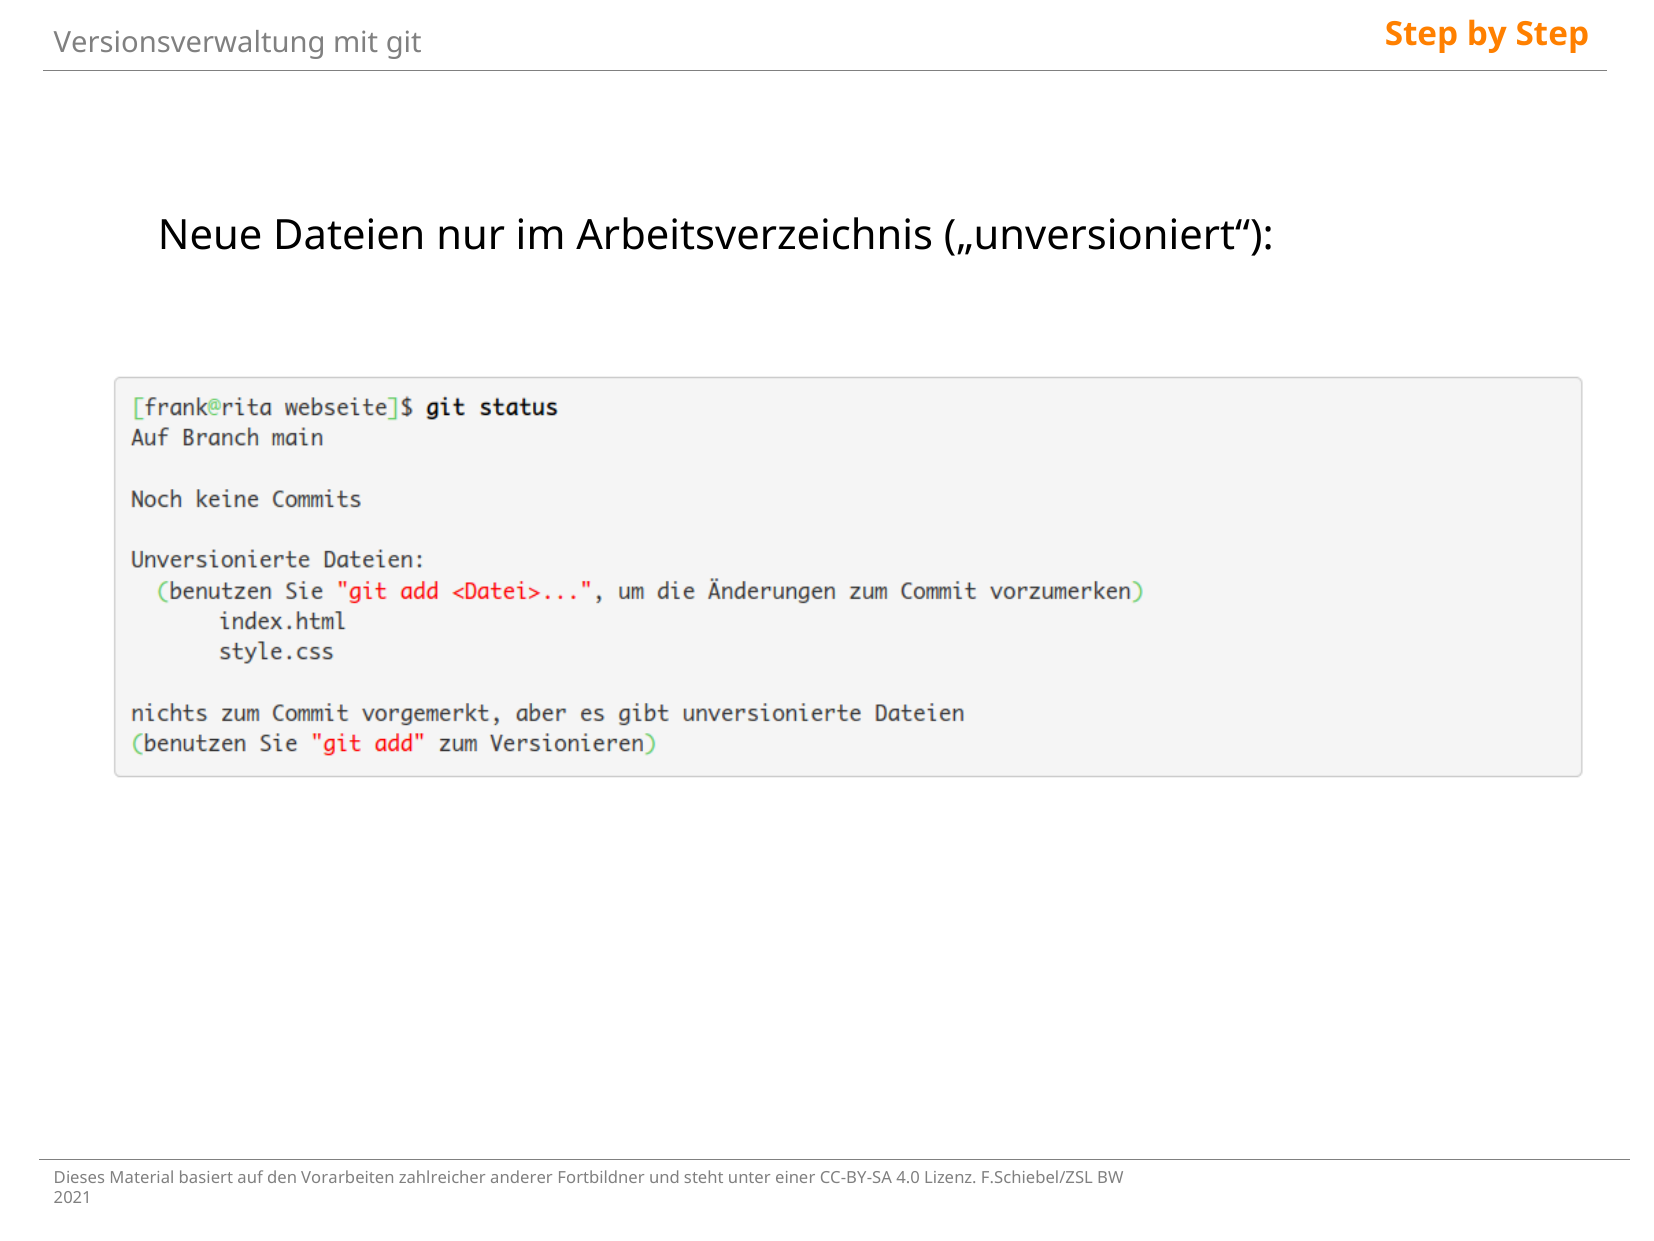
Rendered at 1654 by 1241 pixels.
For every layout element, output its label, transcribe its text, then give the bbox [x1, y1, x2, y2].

text_box Versionsverwaltung mit git [39, 15, 1315, 79]
text_box Neue Dateien nur im Arbeitsverzeichnis („unversioniert“): [143, 200, 1246, 265]
text_box Step by Step [1370, 4, 1597, 60]
picture [106, 366, 1595, 787]
